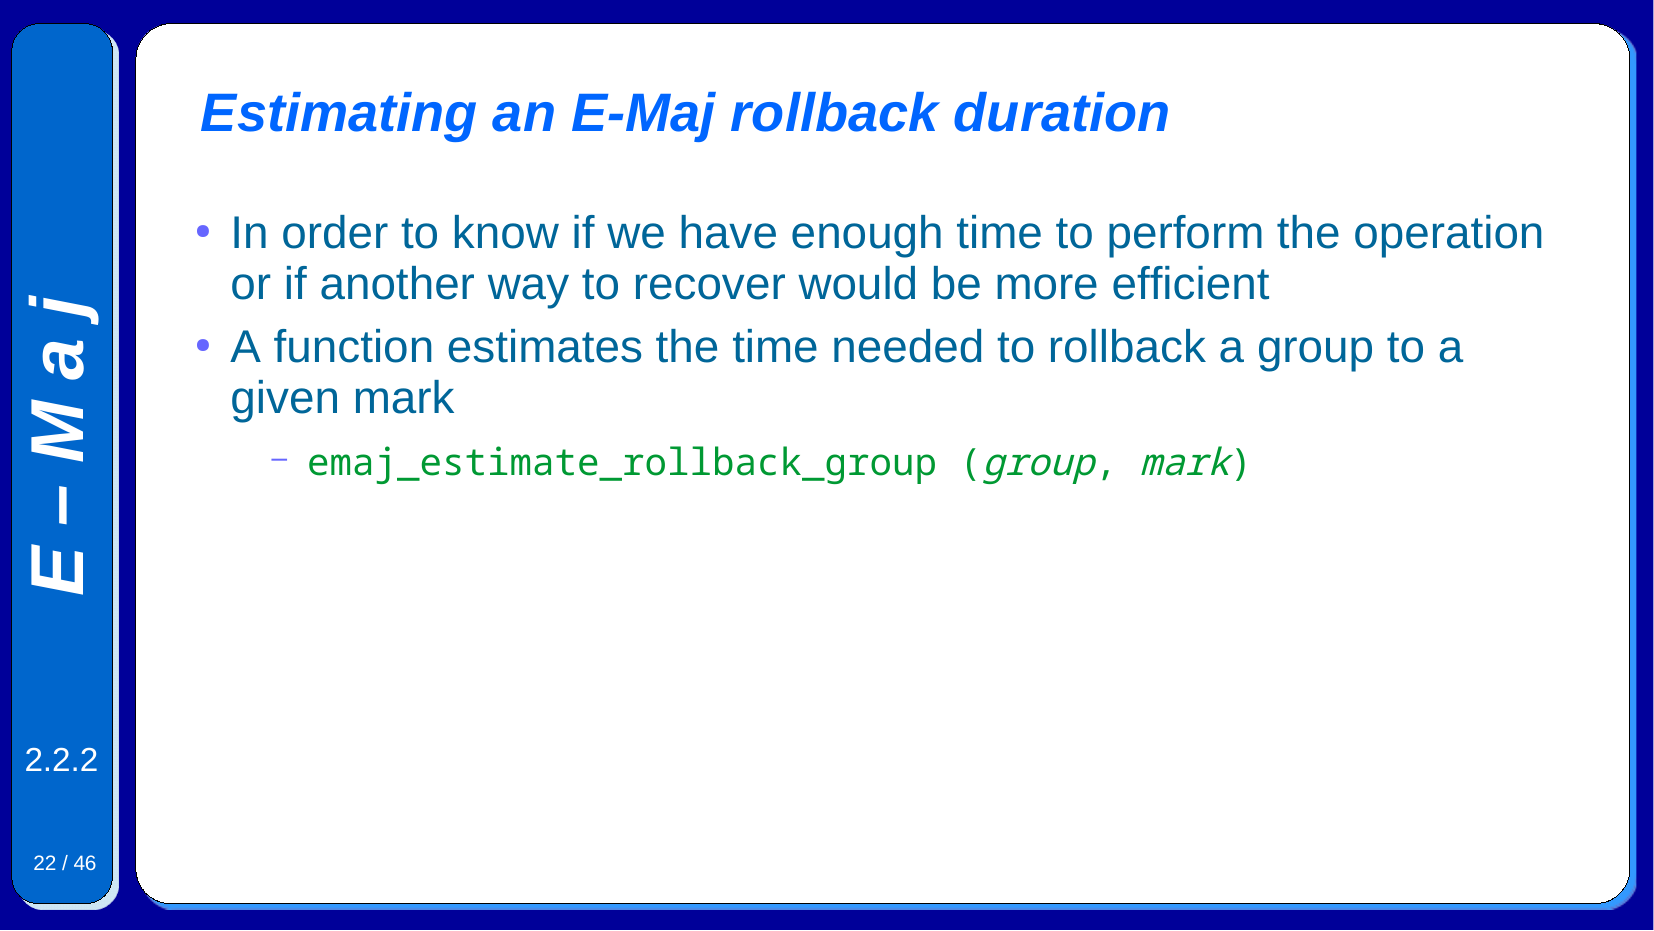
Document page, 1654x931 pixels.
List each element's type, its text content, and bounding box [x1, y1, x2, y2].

title Estimating an E-Maj rollback duration [200, 34, 1575, 191]
list In order to know if we have enough time to perform the operation or if another way to recover would be more efficient A function estimates the time needed to rollback a group to a given mark emaj_estimate_rollback_group (group, mark) [177, 206, 1587, 827]
